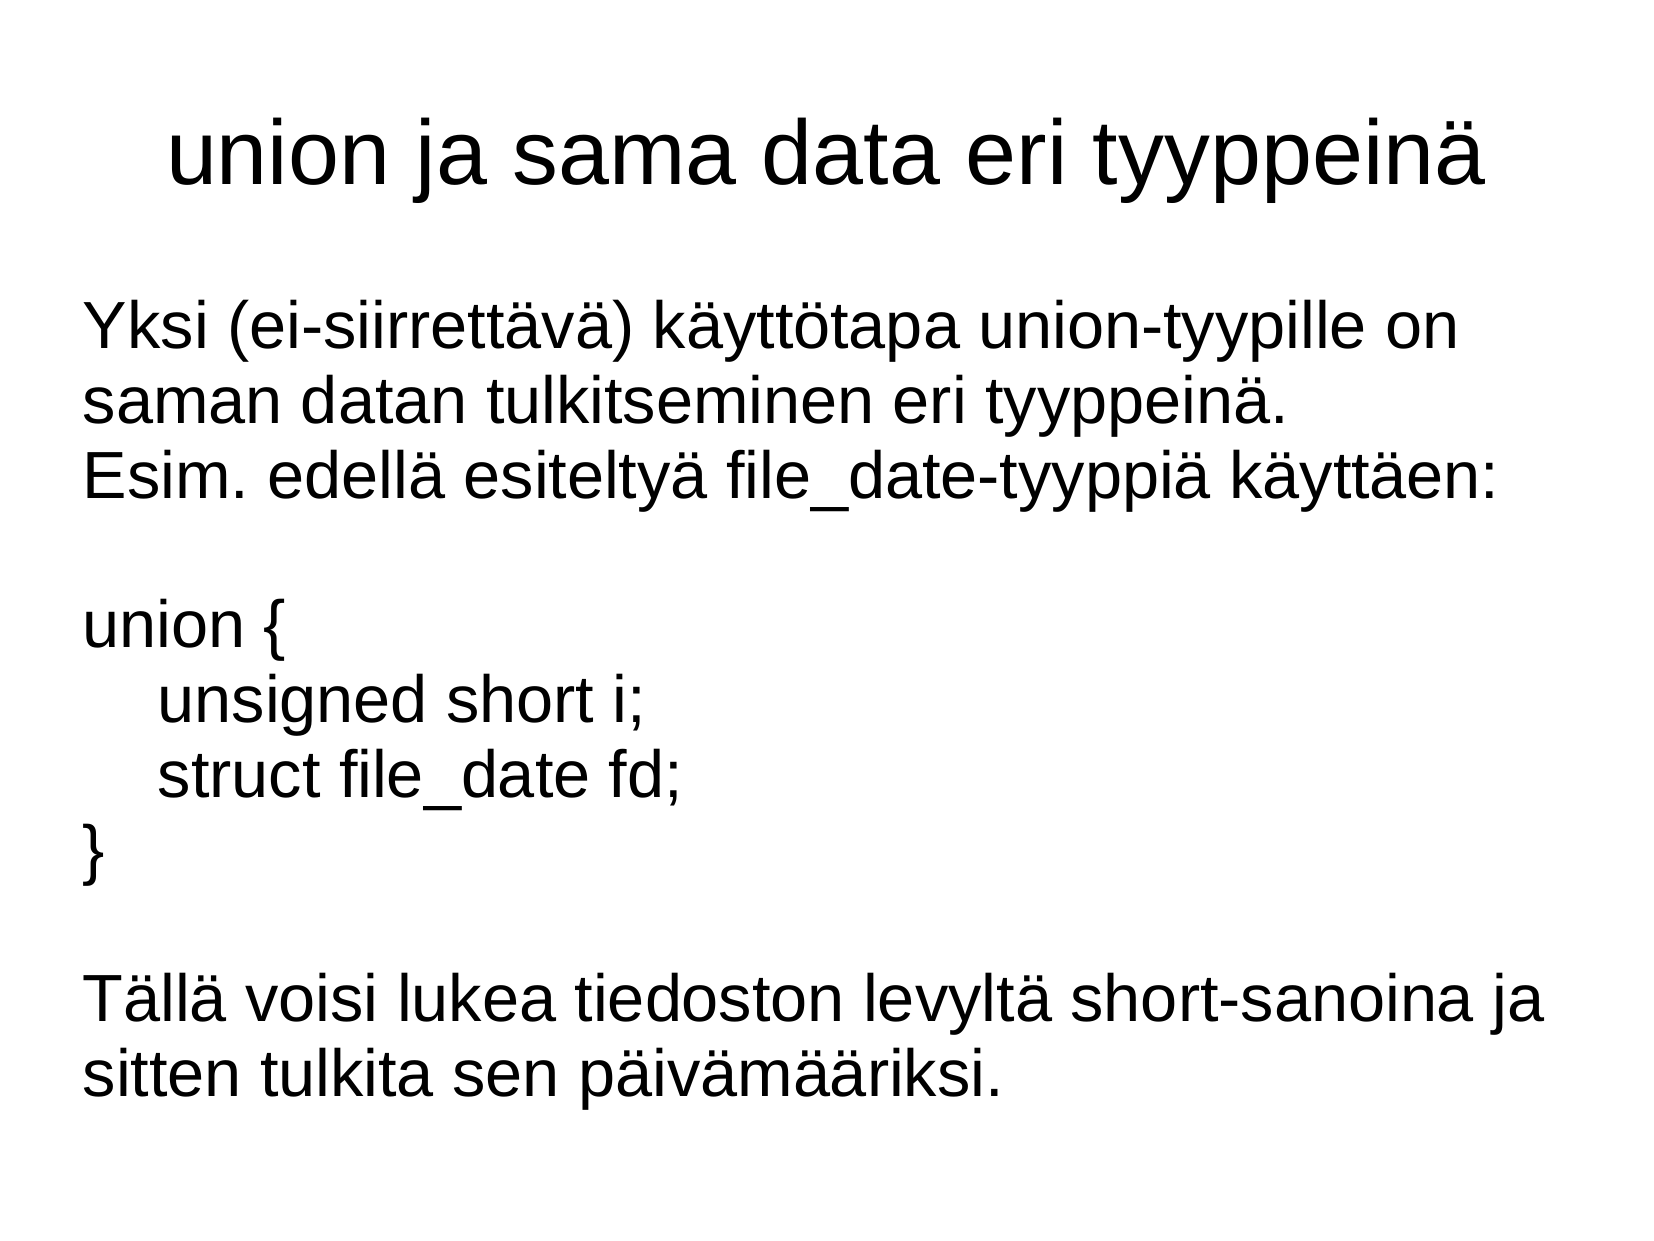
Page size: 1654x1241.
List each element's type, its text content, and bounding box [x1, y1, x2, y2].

subtitle Yksi (ei-siirrettävä) käyttötapa union-tyypille on saman datan tulkitseminen eri tyyppeinä. Esim. edellä esiteltyä file_date-tyyppiä käyttäen: union { unsigned short i; struct file_date fd; } Tällä voisi lukea tiedoston levyltä short-sanoina ja sitten tulkita sen päivämääriksi. [82, 288, 1571, 1111]
title union ja sama data eri tyyppeinä [82, 56, 1571, 250]
